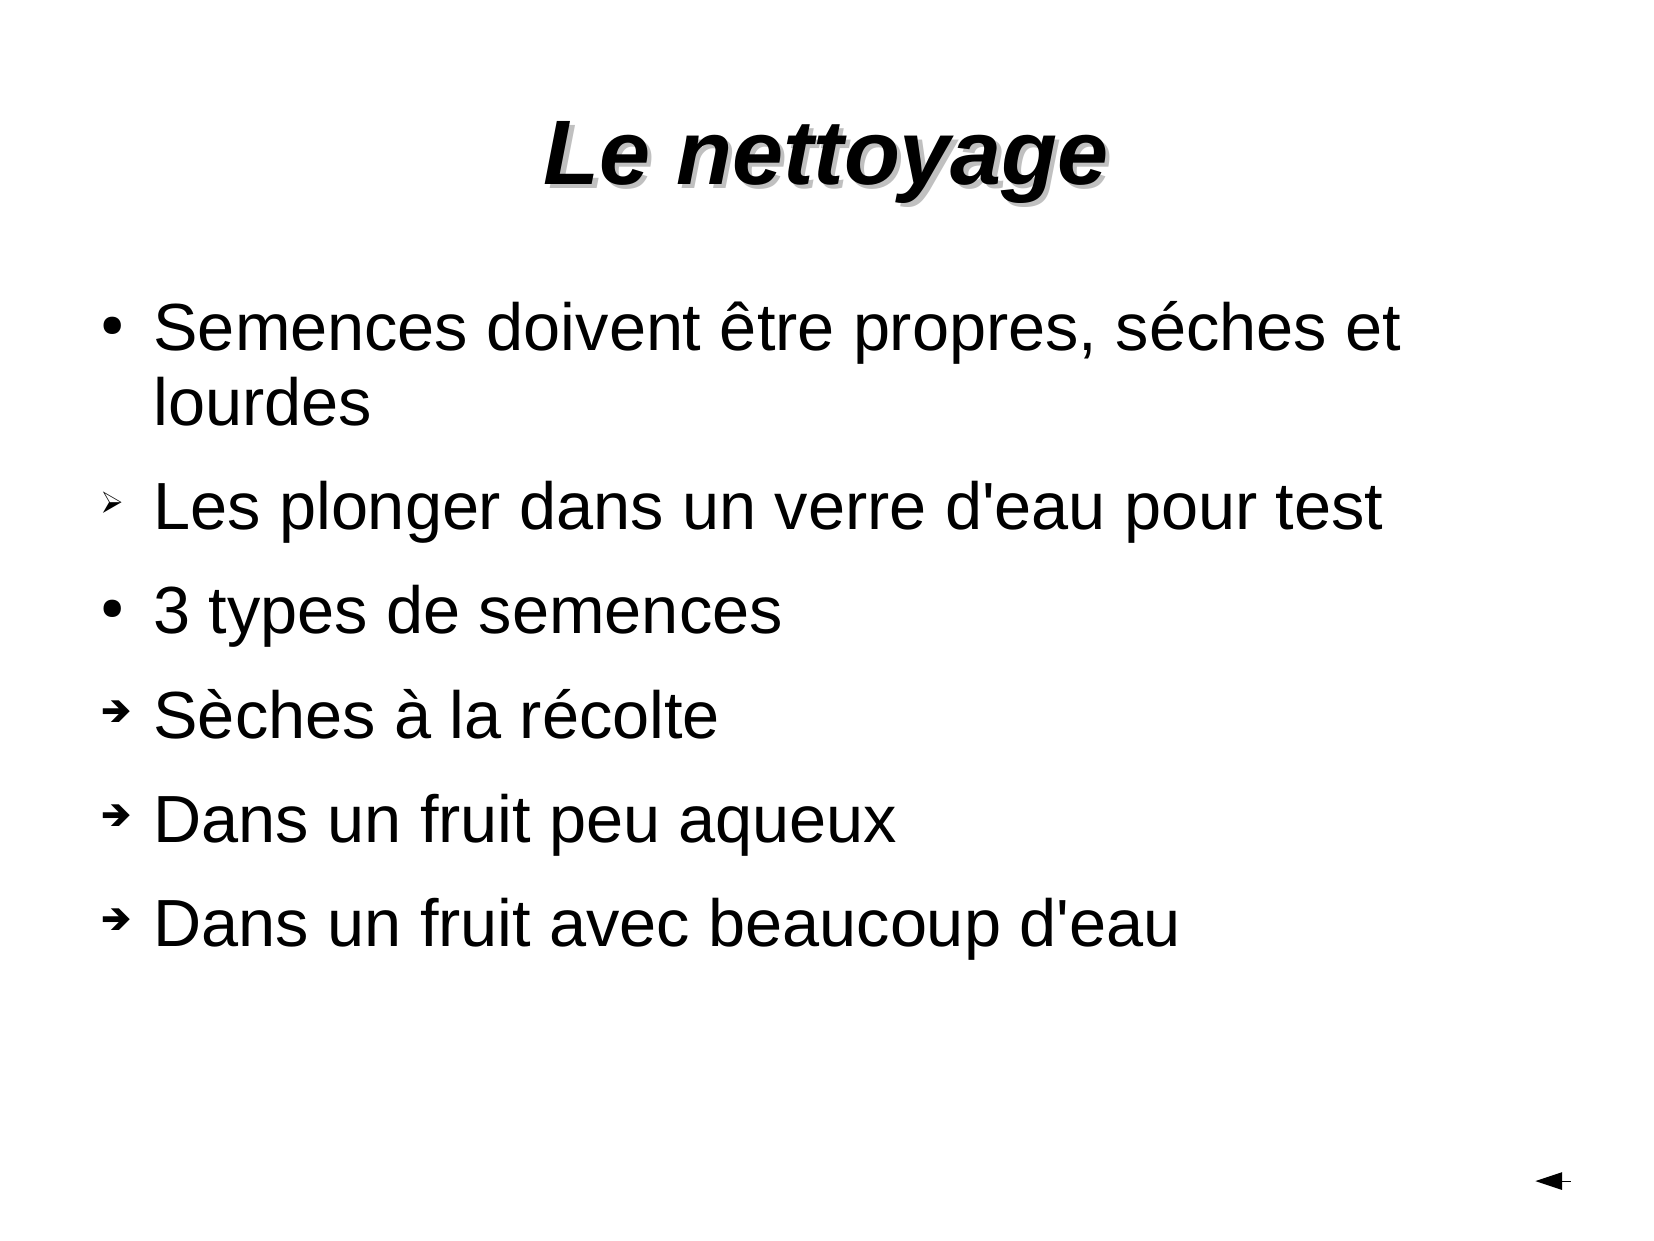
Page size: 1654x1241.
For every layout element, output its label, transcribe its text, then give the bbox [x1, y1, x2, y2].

title Le nettoyage [82, 49, 1571, 257]
list Semences doivent être propres, séches et lourdes Les plonger dans un verre d'eau pour test 3 types de semences Sèches à la récolte Dans un fruit peu aqueux Dans un fruit avec beaucoup d'eau [82, 290, 1571, 1109]
